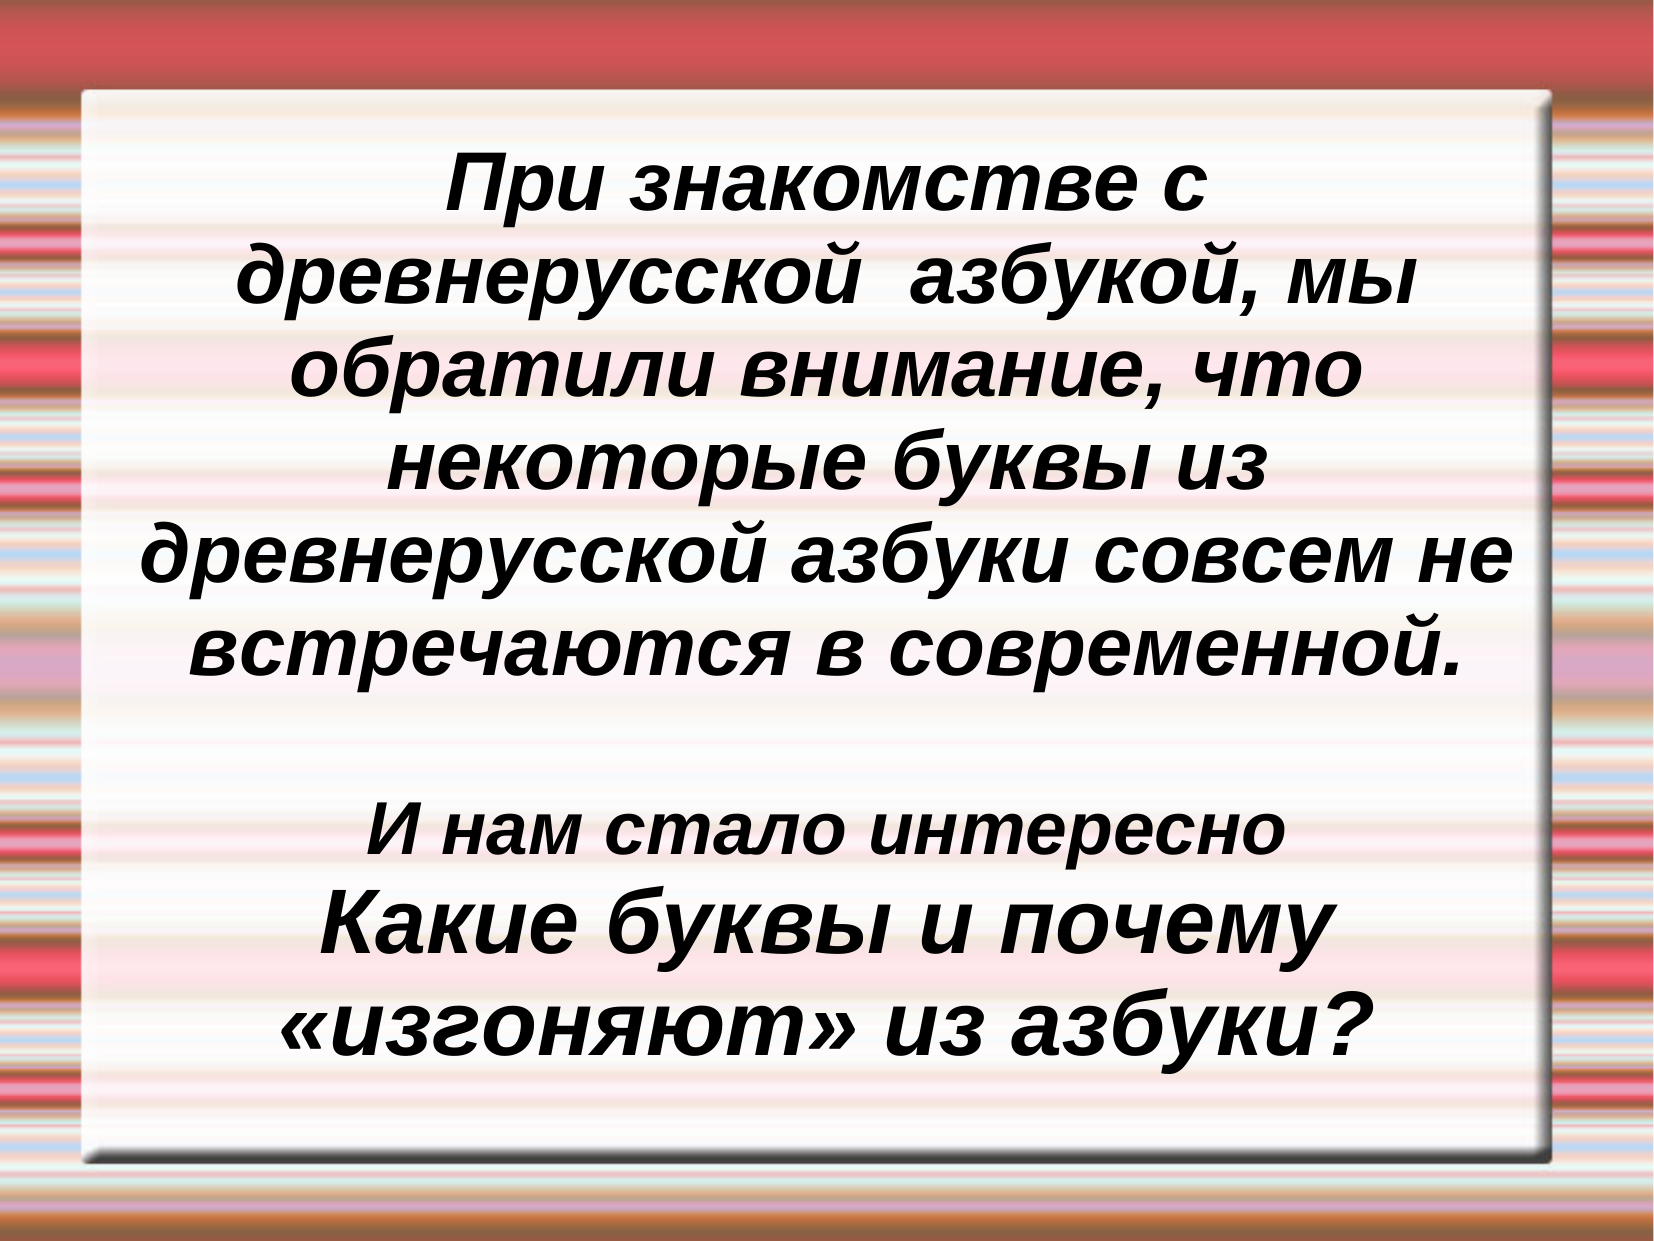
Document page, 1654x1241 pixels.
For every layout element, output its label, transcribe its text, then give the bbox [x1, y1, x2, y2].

title При знакомстве с древнерусской азбукой, мы обратили внимание, что некоторые буквы из древнерусской азбуки совсем не встречаются в современной. И нам стало интересно Какие буквы и почему «изгоняют» из азбуки? [121, 59, 1534, 1152]
picture [0, 0, 1654, 1241]
